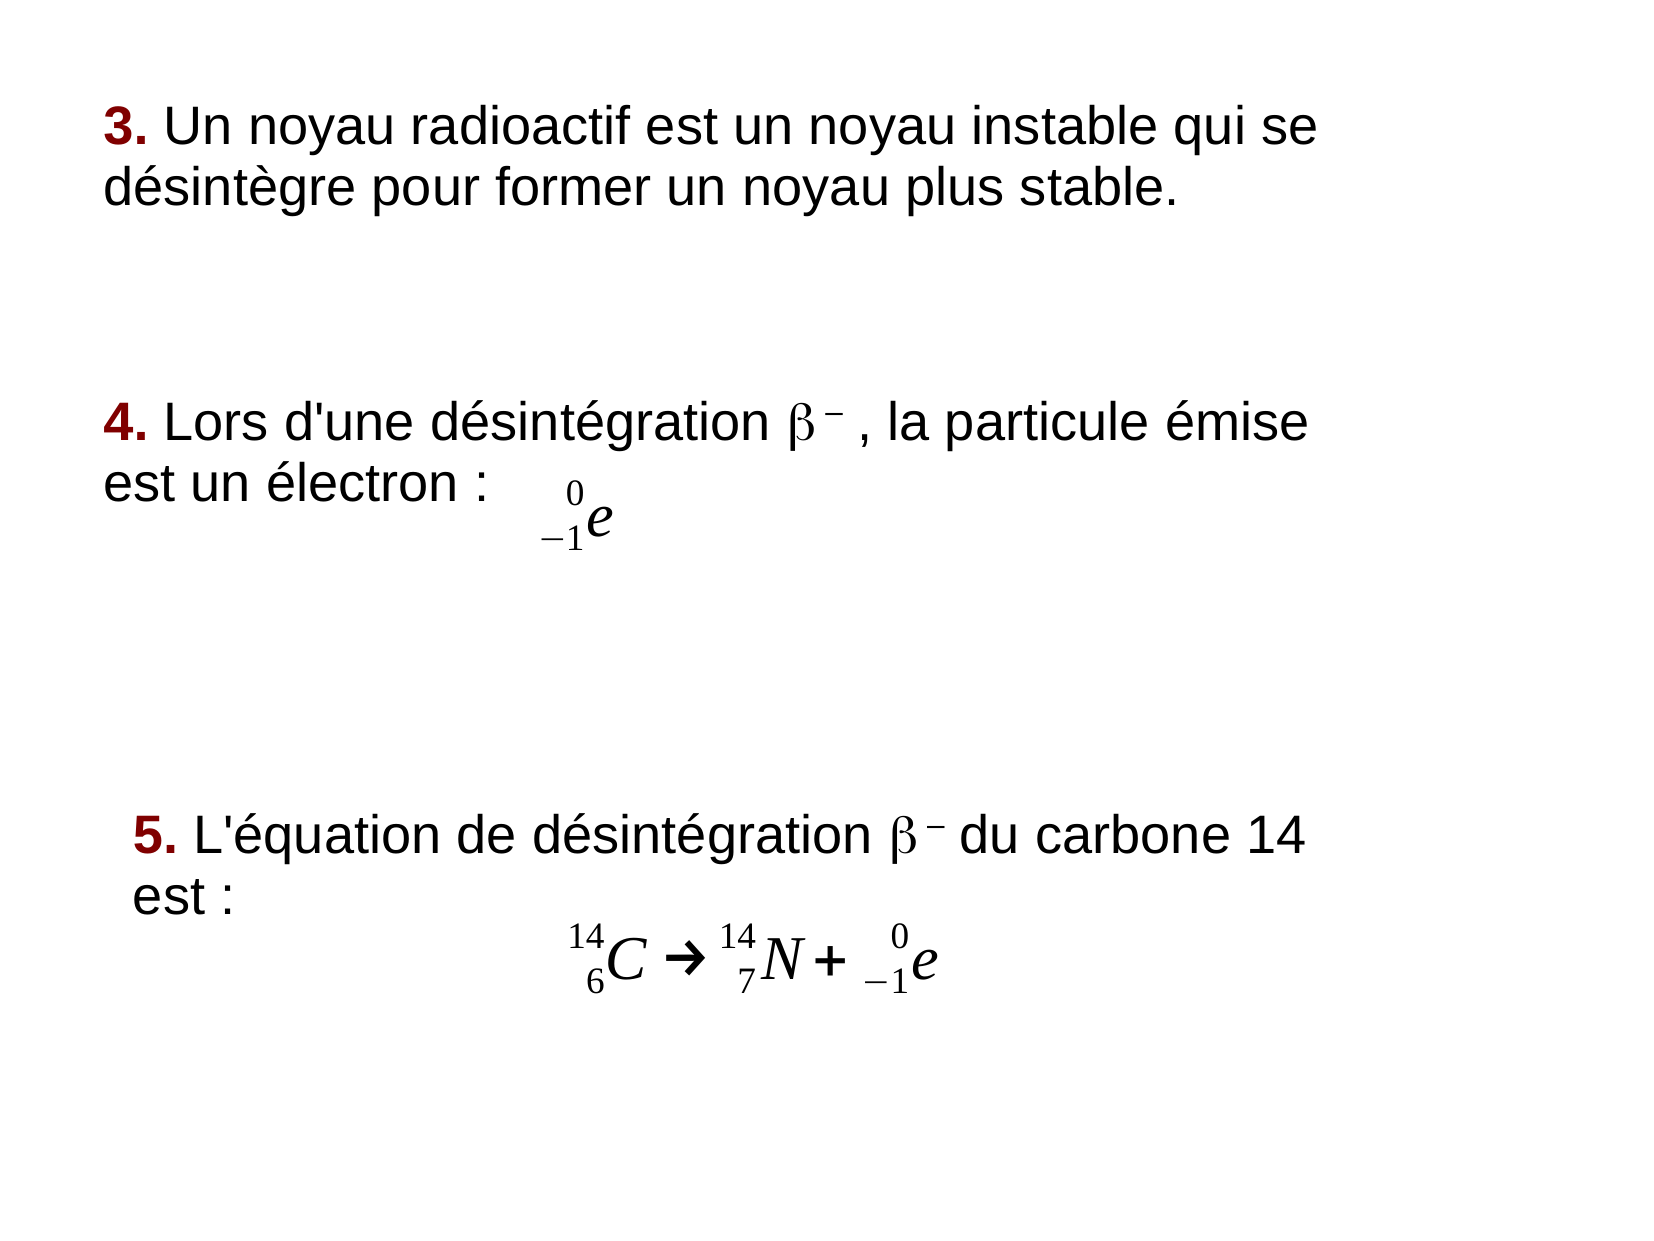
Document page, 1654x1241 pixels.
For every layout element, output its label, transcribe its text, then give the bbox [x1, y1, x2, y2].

chart [531, 472, 621, 561]
text_box 5. L'équation de désintégration  – du carbone 14 est : [118, 797, 1418, 939]
text_box 3. Un noyau radioactif est un noyau instable qui se désintègre pour former un noyau plus stable. [88, 88, 1388, 227]
chart [561, 915, 945, 1004]
text_box 4. Lors d'une désintégration  – , la particule émise est un électron : [88, 383, 1388, 526]
